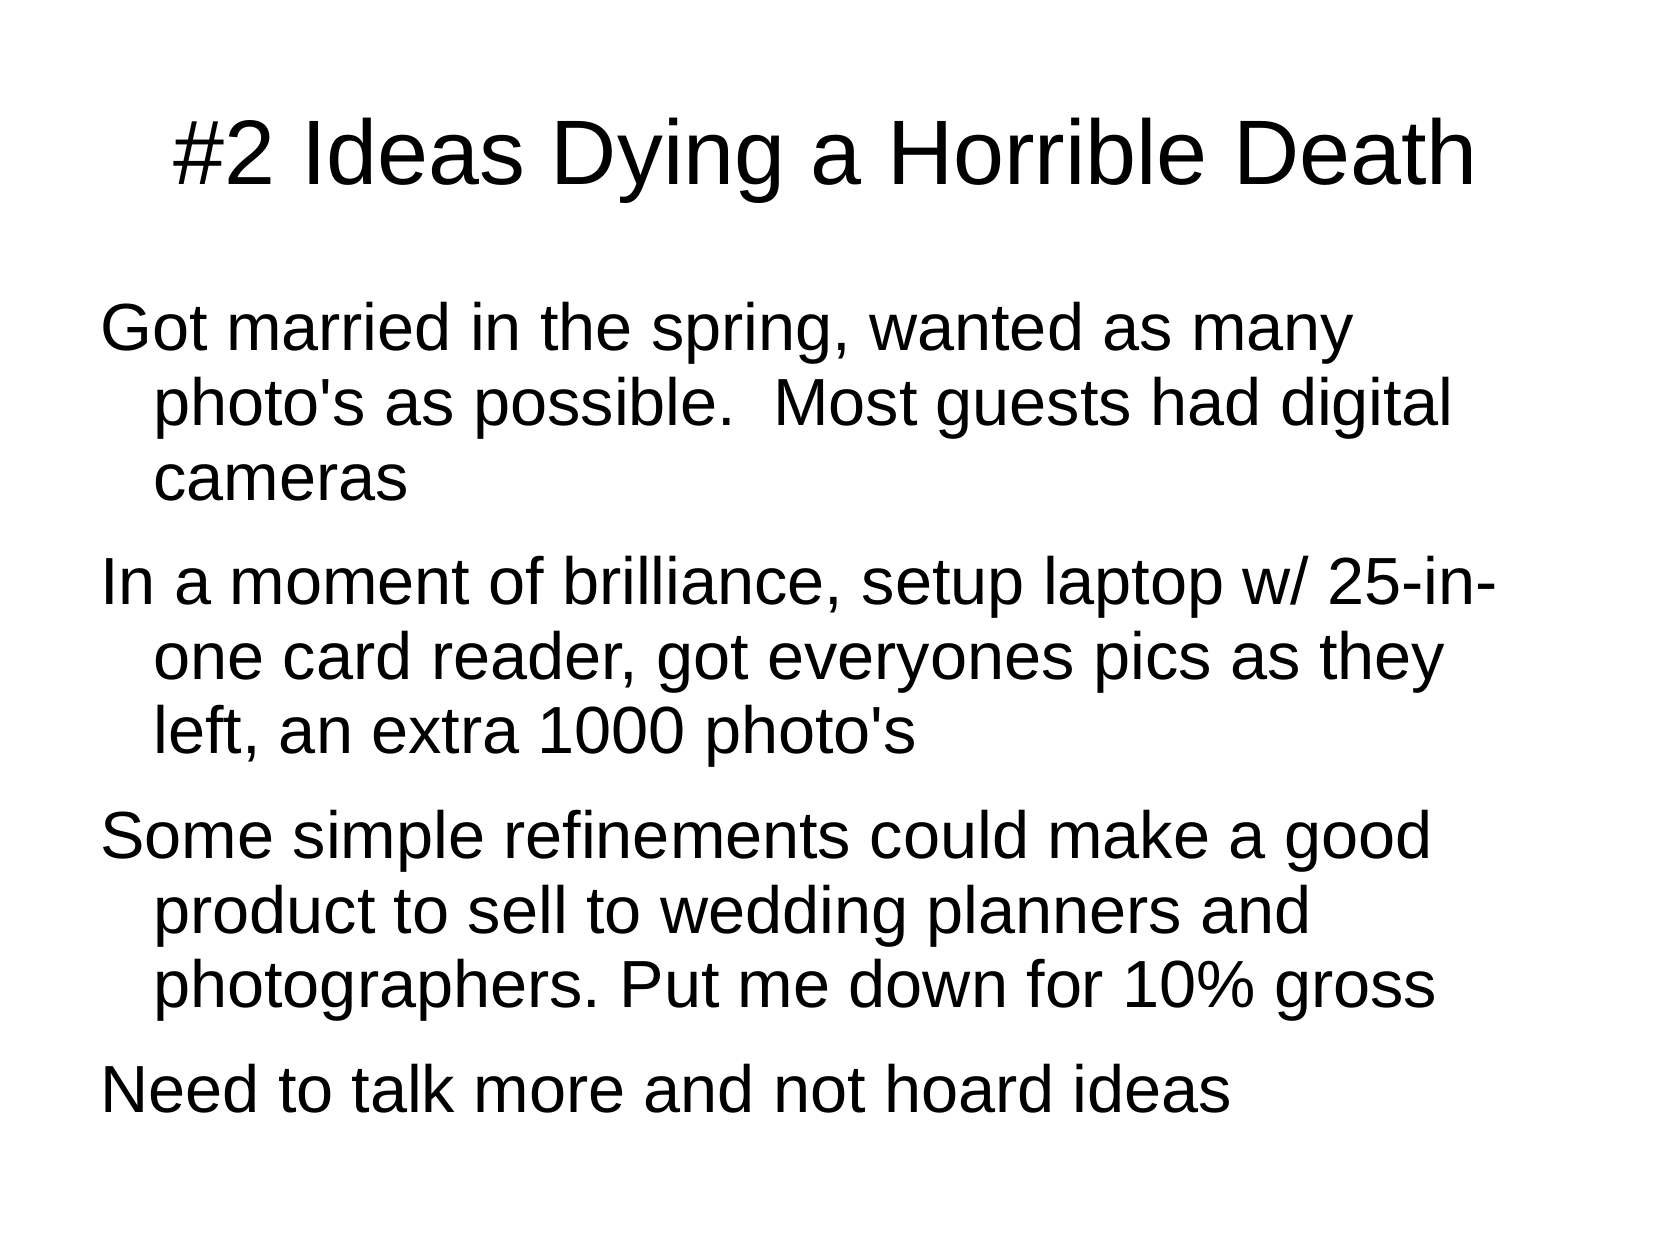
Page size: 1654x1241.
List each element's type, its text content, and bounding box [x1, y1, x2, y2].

list Got married in the spring, wanted as many photo's as possible. Most guests had digital cameras In a moment of brilliance, setup laptop w/ 25-in-one card reader, got everyones pics as they left, an extra 1000 photo's Some simple refinements could make a good product to sell to wedding planners and photographers. Put me down for 10% gross Need to talk more and not hoard ideas [82, 290, 1571, 1127]
title #2 Ideas Dying a Horrible Death [82, 56, 1571, 250]
